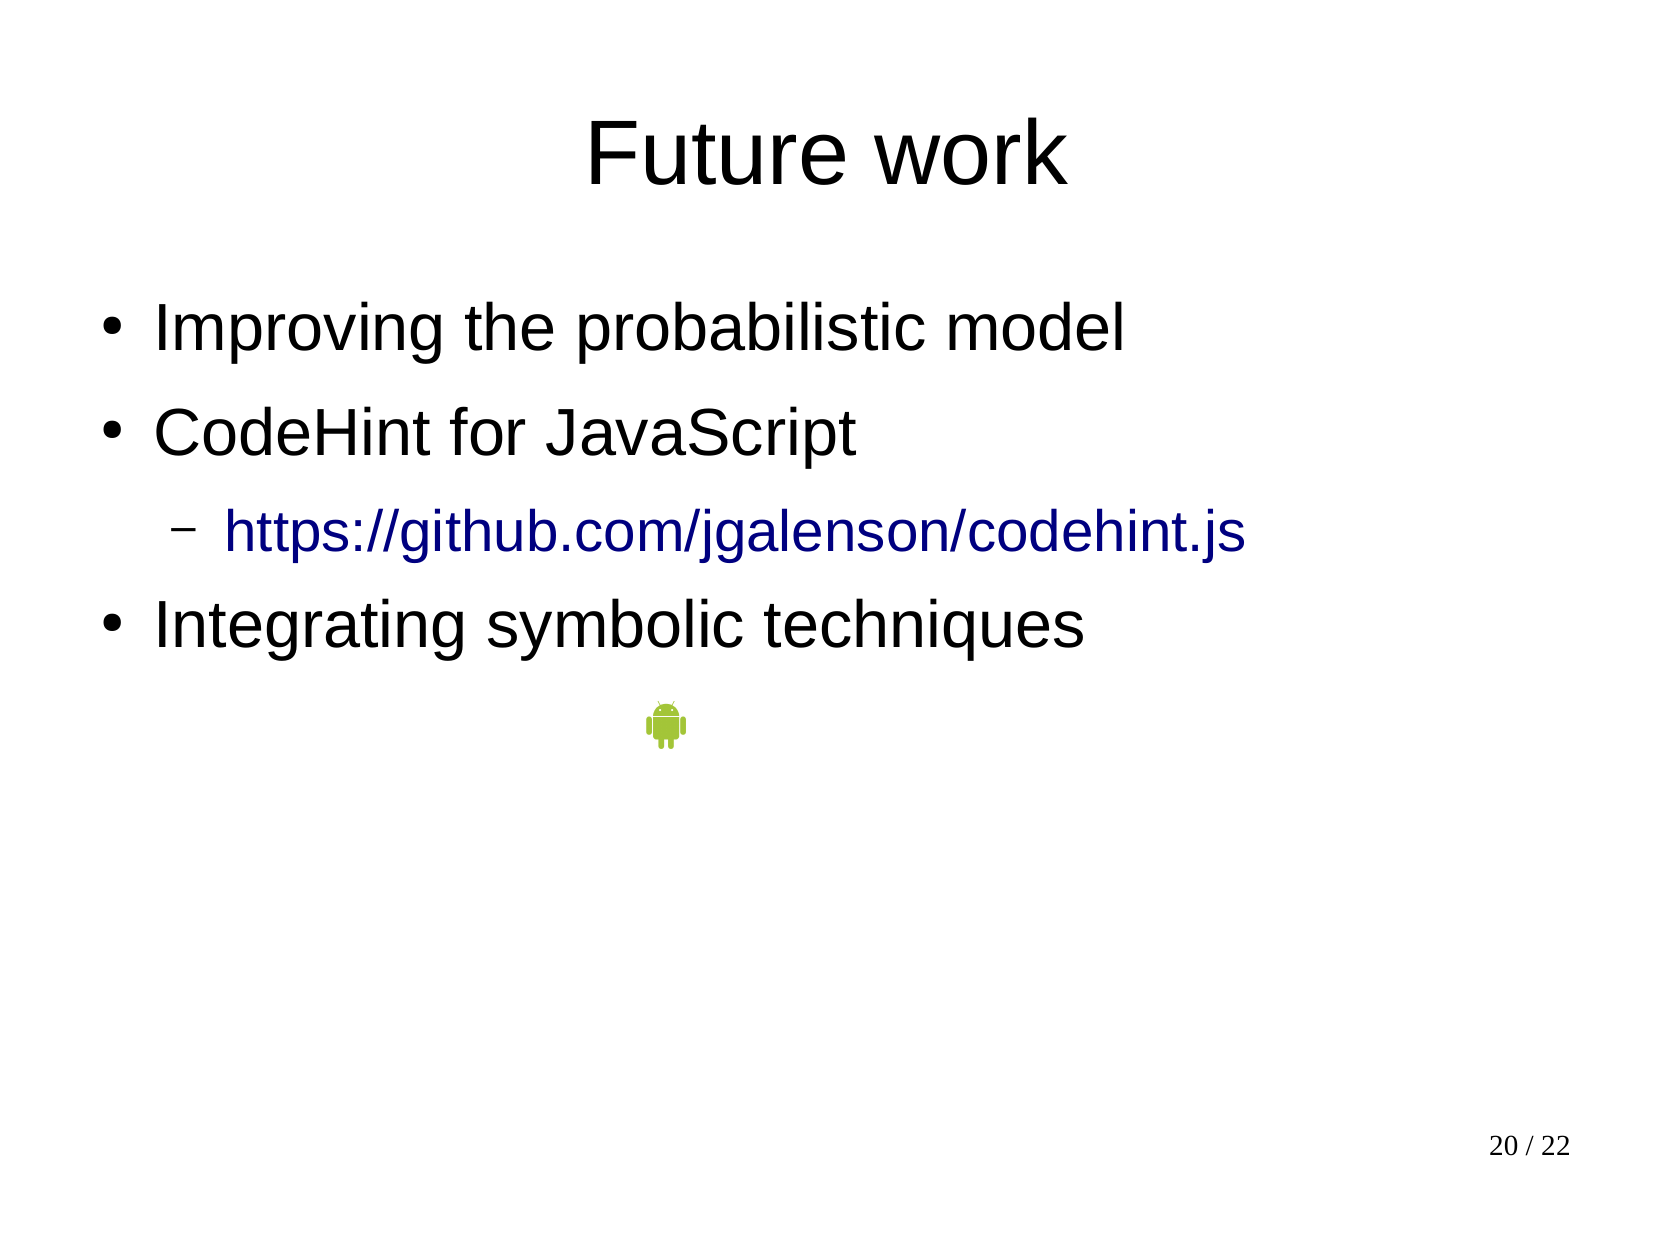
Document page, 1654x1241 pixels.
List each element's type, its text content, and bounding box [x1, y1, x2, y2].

picture [645, 700, 958, 1066]
list Improving the probabilistic model CodeHint for JavaScript https://github.com/jgalenson/codehint.js Integrating symbolic techniques [82, 290, 1571, 1010]
title Future work [82, 49, 1571, 257]
